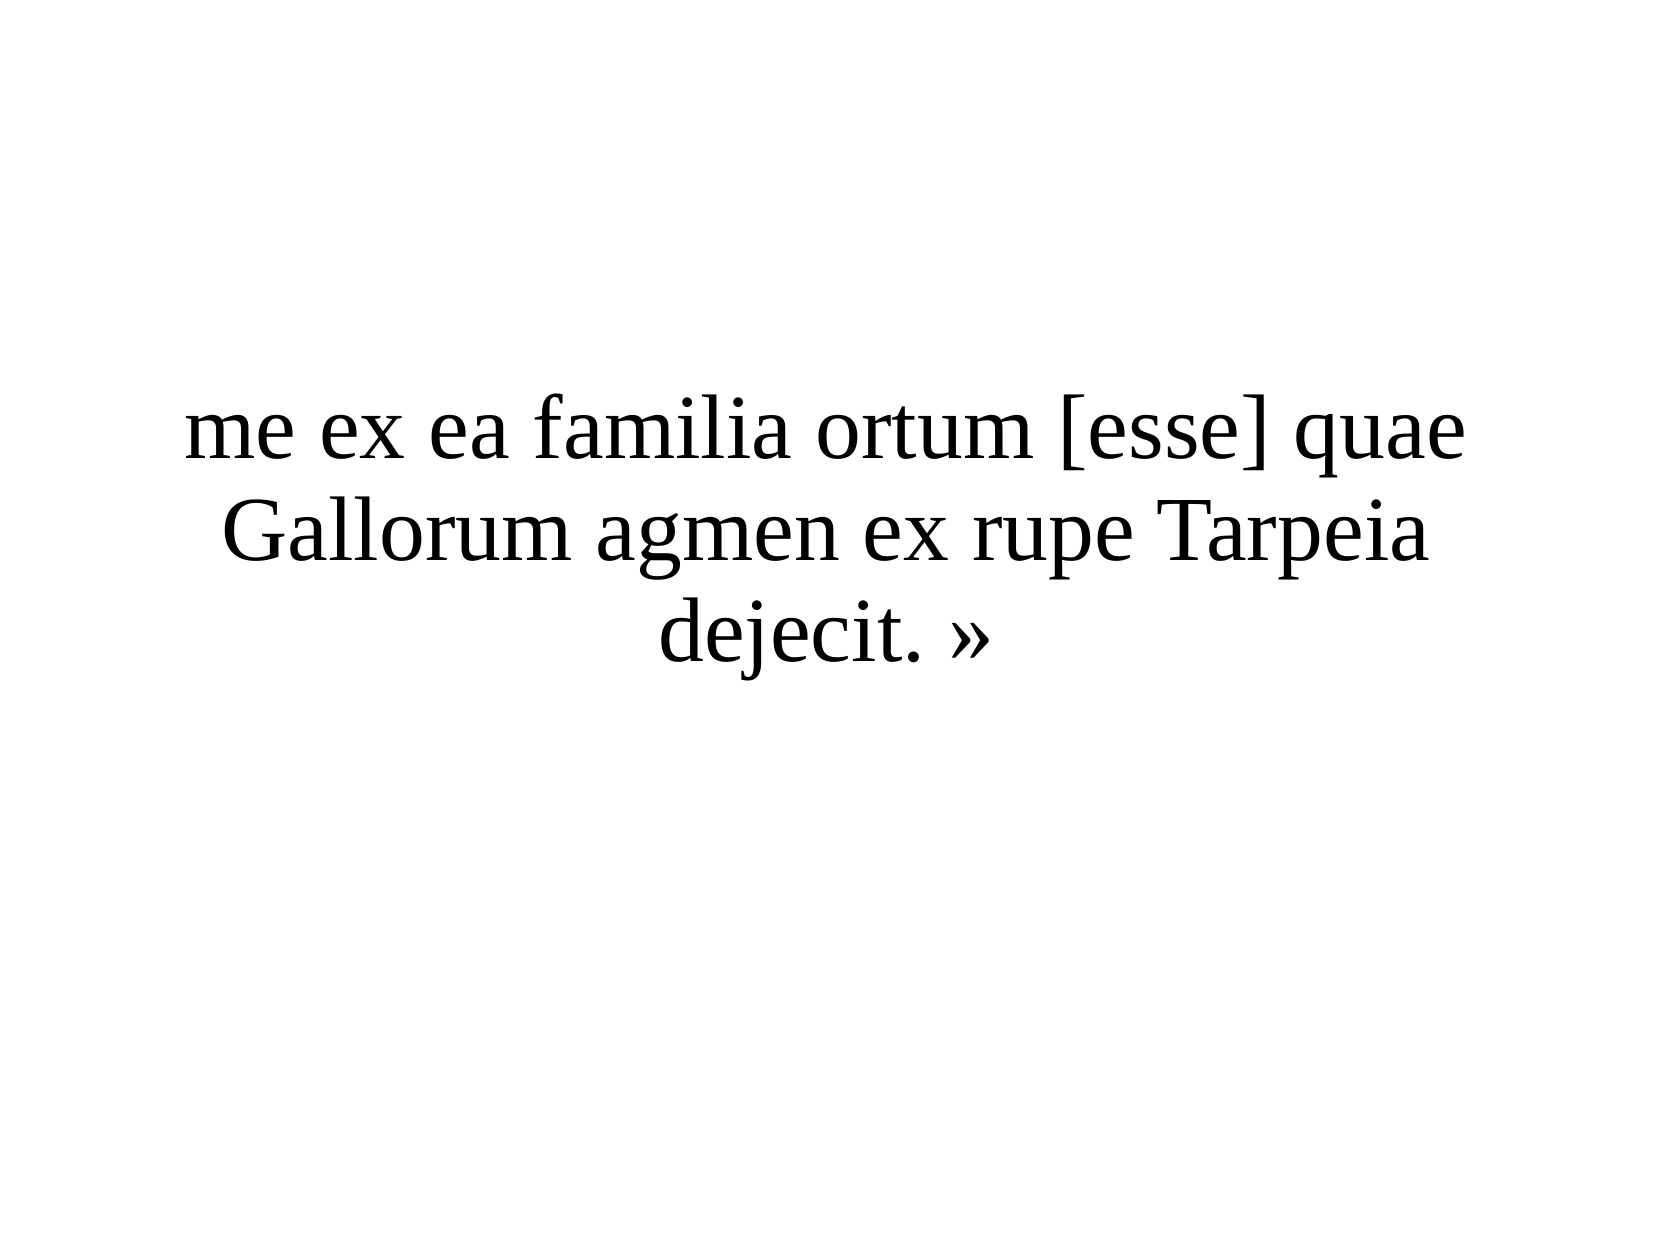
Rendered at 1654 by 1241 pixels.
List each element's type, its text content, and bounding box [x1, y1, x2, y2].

subtitle me ex ea familia ortum [esse] quae Gallorum agmen ex rupe Tarpeia dejecit. » [82, 49, 1571, 1010]
